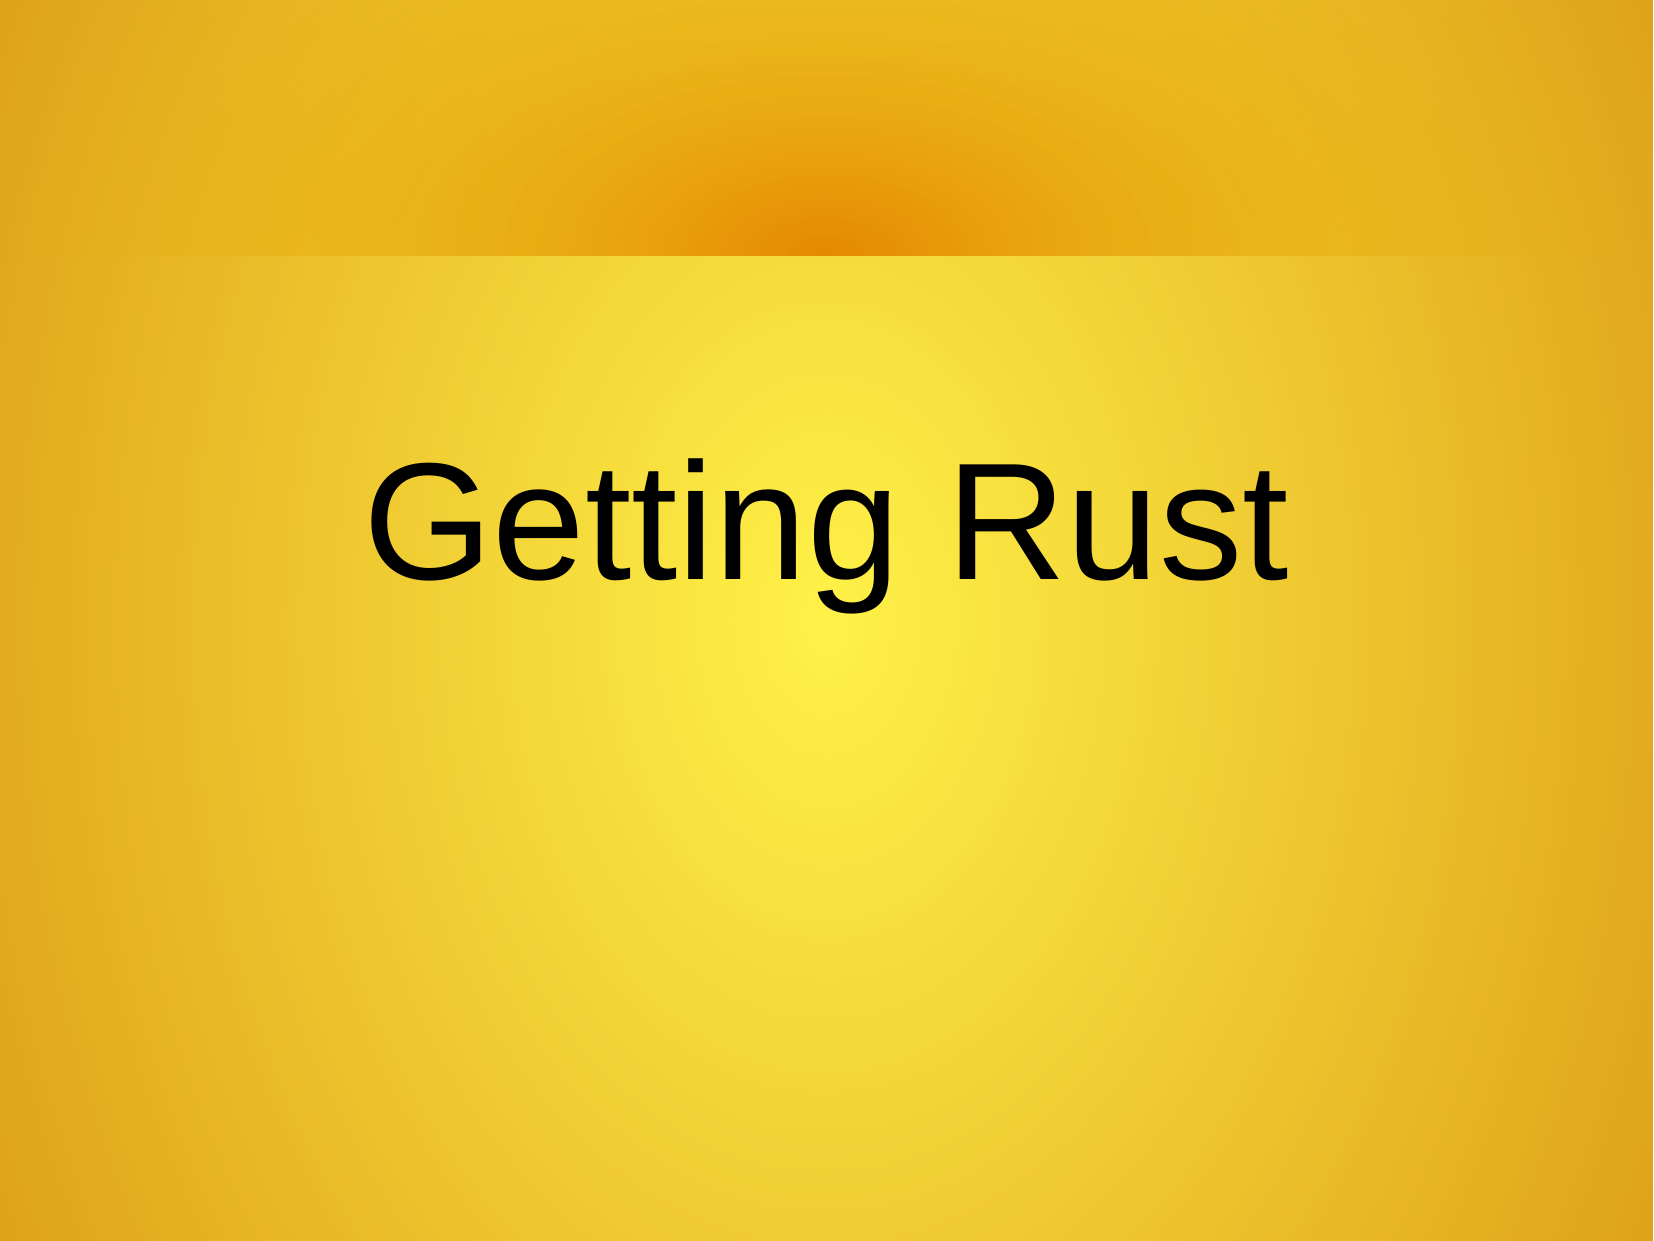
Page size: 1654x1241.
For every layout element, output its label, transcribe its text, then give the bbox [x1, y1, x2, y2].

subtitle Getting Rust [82, 47, 1571, 997]
